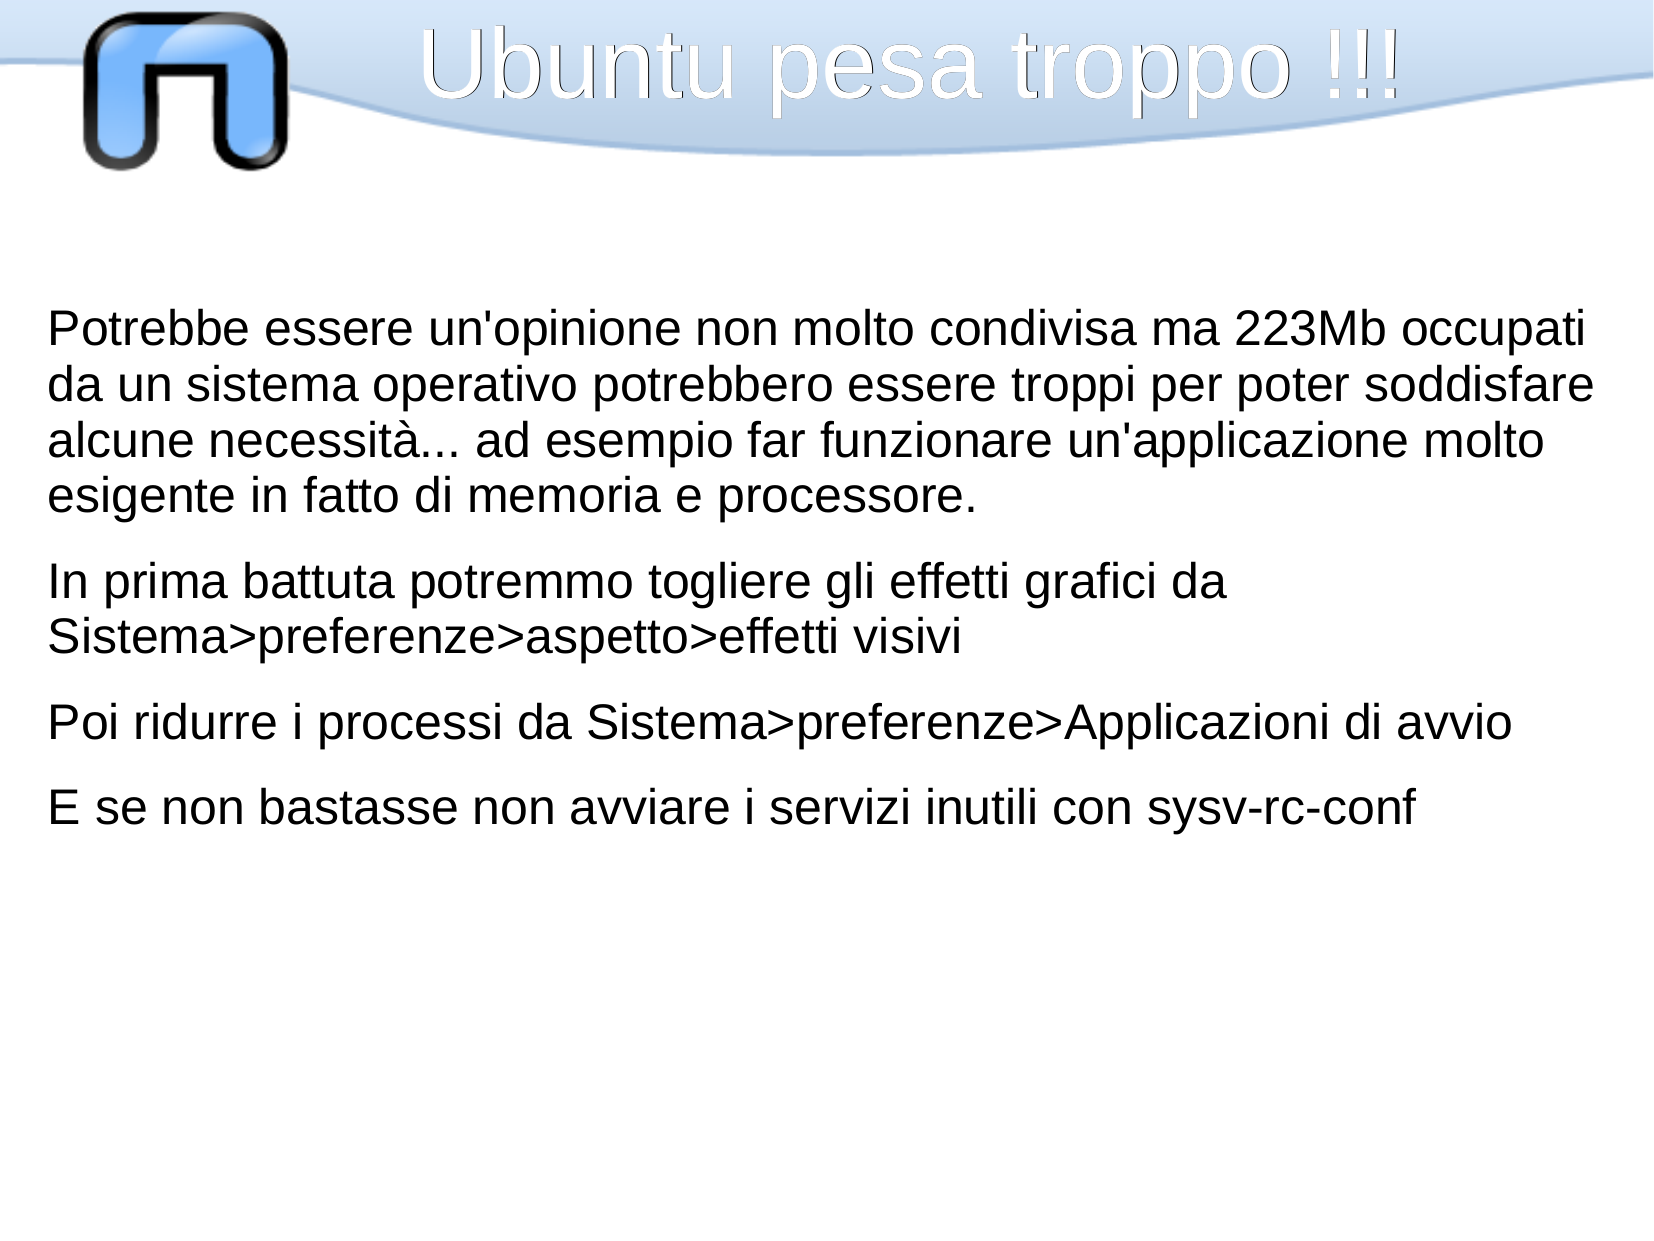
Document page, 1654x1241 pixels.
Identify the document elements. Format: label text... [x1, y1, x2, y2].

list Potrebbe essere un'opinione non molto condivisa ma 223Mb occupati da un sistema operativo potrebbero essere troppi per poter soddisfare alcune necessità... ad esempio far funzionare un'applicazione molto esigente in fatto di memoria e processore. In prima battuta potremmo togliere gli effetti grafici da Sistema>preferenze>aspetto>effetti visivi Poi ridurre i processi da Sistema>preferenze>Applicazioni di avvio E se non bastasse non avviare i servizi inutili con sysv-rc-conf [0, 209, 1654, 1241]
text_box Ubuntu pesa troppo !!! [324, 0, 1497, 140]
picture [0, 0, 1654, 209]
